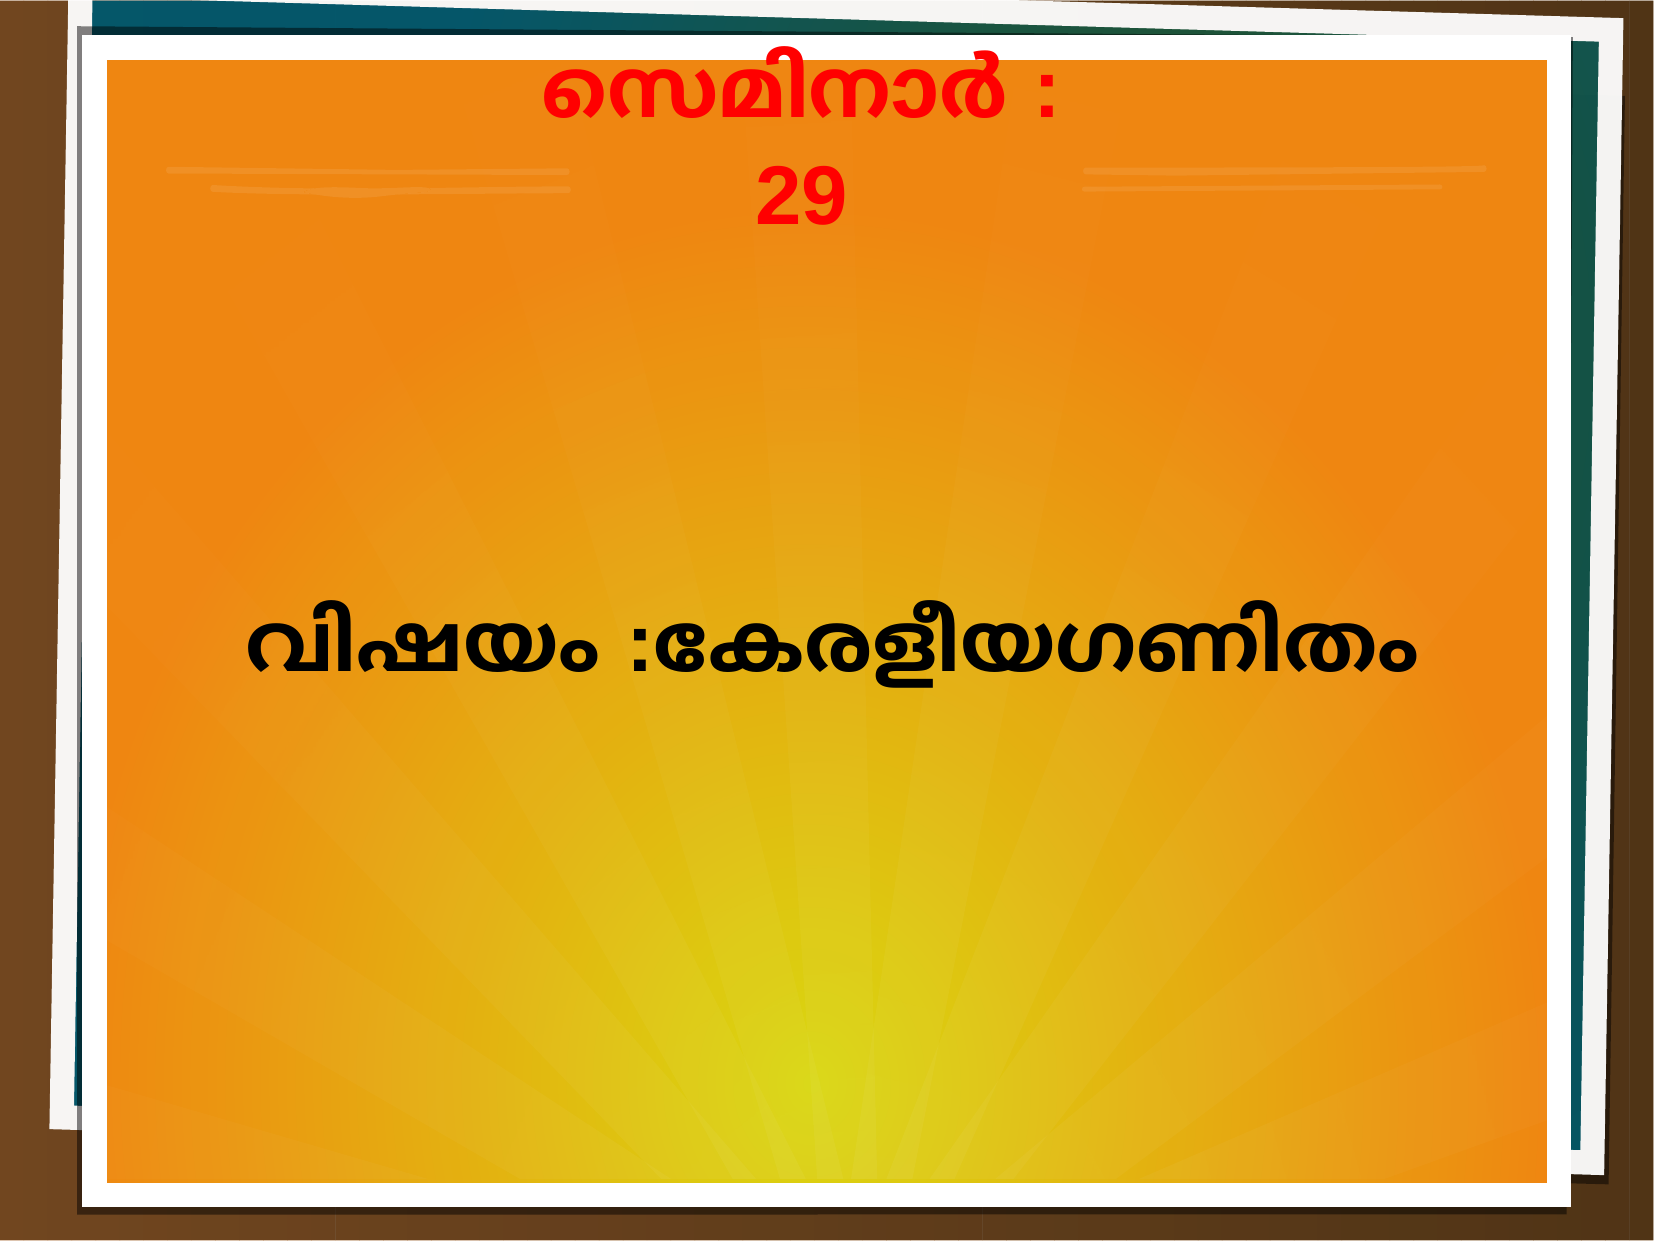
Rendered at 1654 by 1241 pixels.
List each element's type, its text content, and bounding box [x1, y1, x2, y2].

title വിഷയം :കേരളീയഗണിതം [88, 469, 1577, 728]
text_box സെമിനാർ : 29 [501, 76, 1102, 207]
